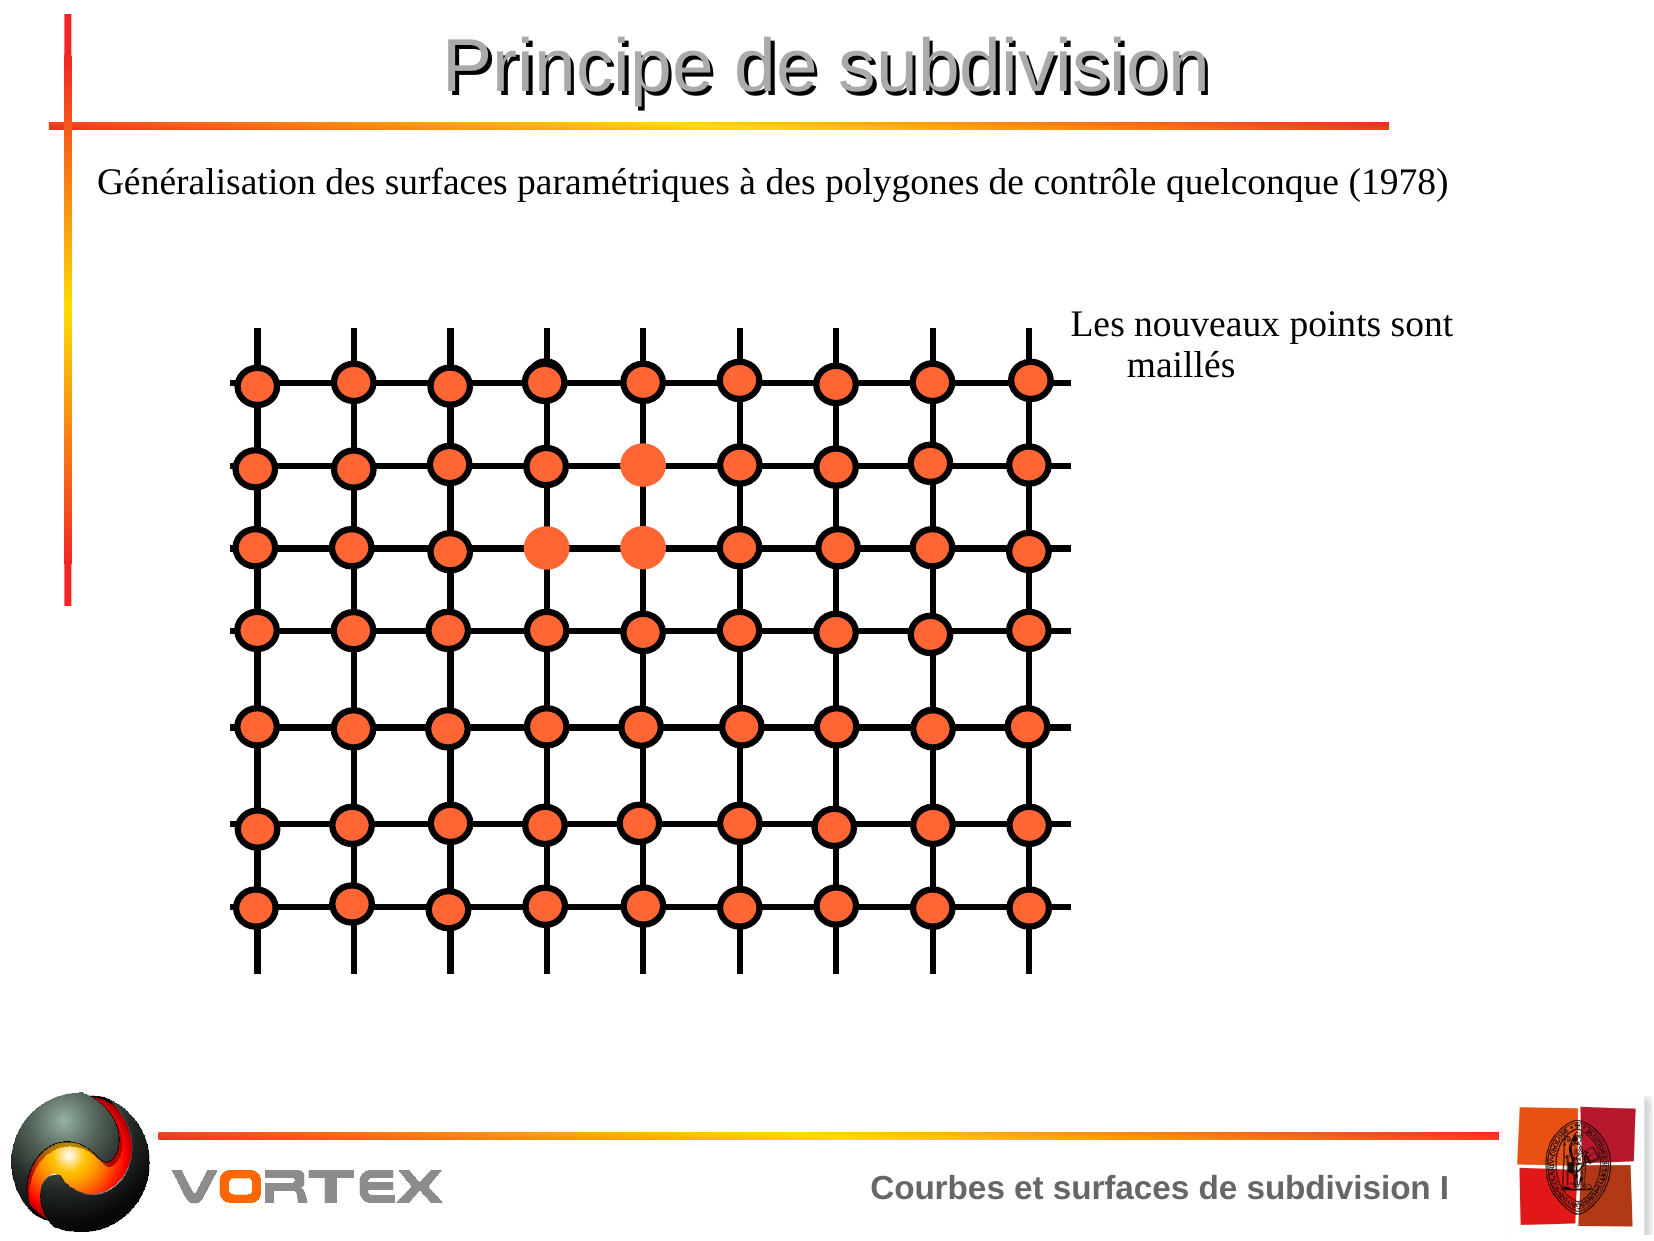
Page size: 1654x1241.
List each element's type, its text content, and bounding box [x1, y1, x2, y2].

picture [11, 1092, 443, 1232]
text_box [913, 806, 953, 845]
text_box [331, 529, 372, 567]
text_box [428, 611, 469, 650]
text_box [1009, 532, 1049, 571]
text_box [816, 887, 857, 925]
text_box [428, 891, 469, 929]
text_box [525, 887, 566, 925]
text_box [719, 528, 760, 567]
text_box [333, 612, 374, 650]
text_box [235, 529, 276, 567]
text_box [816, 448, 856, 486]
text_box [429, 445, 470, 484]
text_box [236, 889, 276, 927]
title Principe de subdivision [0, 1, 1654, 130]
picture [1505, 1096, 1653, 1235]
text_box [1009, 611, 1049, 650]
text_box [237, 611, 277, 650]
text_box [526, 708, 567, 746]
text_box [526, 447, 566, 486]
text_box [720, 804, 760, 843]
text_box [237, 810, 278, 848]
text_box [1011, 361, 1051, 400]
text_box [332, 885, 372, 923]
text_box [722, 707, 762, 746]
text_box [237, 708, 277, 746]
text_box [1007, 708, 1048, 746]
text_box [526, 611, 567, 650]
text_box [621, 708, 661, 746]
text_box [623, 363, 663, 402]
text_box [430, 367, 471, 405]
text_box [912, 529, 953, 567]
text_box [526, 529, 567, 567]
text_box [818, 529, 858, 567]
text_box [525, 806, 565, 845]
text_box [816, 613, 856, 652]
text_box [1009, 806, 1049, 845]
text_box [333, 450, 374, 488]
text_box [1009, 889, 1049, 927]
text_box [913, 709, 953, 748]
text_box [623, 613, 663, 652]
text_box [623, 529, 663, 567]
text_box [910, 615, 951, 654]
text_box [912, 889, 953, 927]
text_box [235, 450, 276, 488]
text_box [619, 804, 660, 843]
text_box [623, 887, 664, 925]
text_box [814, 808, 855, 847]
list Généralisation des surfaces paramétriques à des polygones de contrôle quelconque (1978) Les nouveaux points sont maillés [79, 160, 1569, 1103]
text_box [816, 708, 857, 746]
text_box [430, 804, 471, 843]
text_box [816, 365, 856, 404]
text_box [912, 363, 953, 402]
text_box [719, 611, 760, 650]
text_box [333, 710, 374, 748]
text_box [623, 446, 663, 484]
text_box [719, 361, 760, 400]
text_box [332, 806, 372, 845]
text_box [430, 533, 471, 571]
text_box [1009, 446, 1049, 484]
text_box [720, 889, 760, 927]
text_box [720, 446, 760, 484]
text_box [333, 363, 374, 402]
text_box [524, 361, 565, 402]
text_box [428, 710, 468, 748]
text_box [910, 444, 951, 483]
text_box [237, 367, 278, 406]
